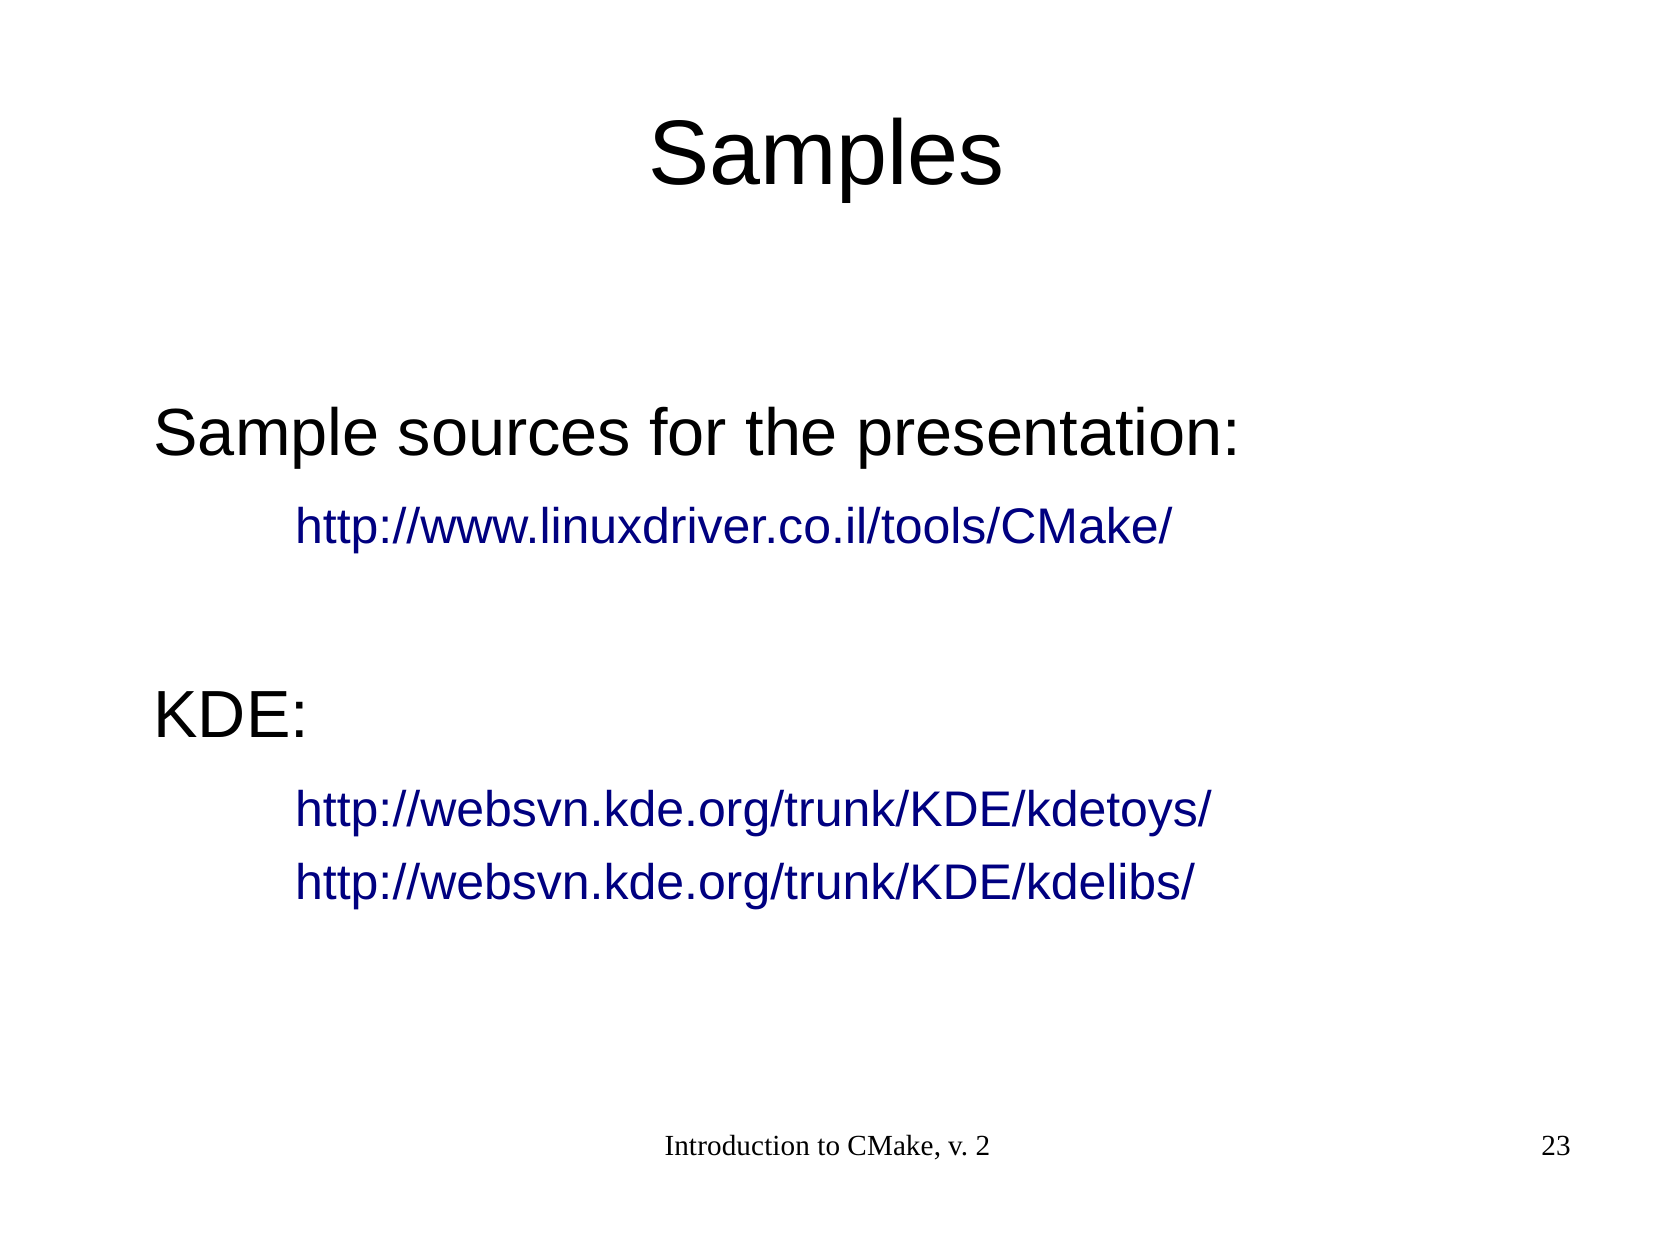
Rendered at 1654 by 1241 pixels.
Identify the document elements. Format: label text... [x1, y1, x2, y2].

list Sample sources for the presentation: http://www.linuxdriver.co.il/tools/CMake/ KDE: http://websvn.kde.org/trunk/KDE/kdetoys/ http://websvn.kde.org/trunk/KDE/kdelibs/ [82, 290, 1571, 1109]
title Samples [82, 49, 1571, 257]
